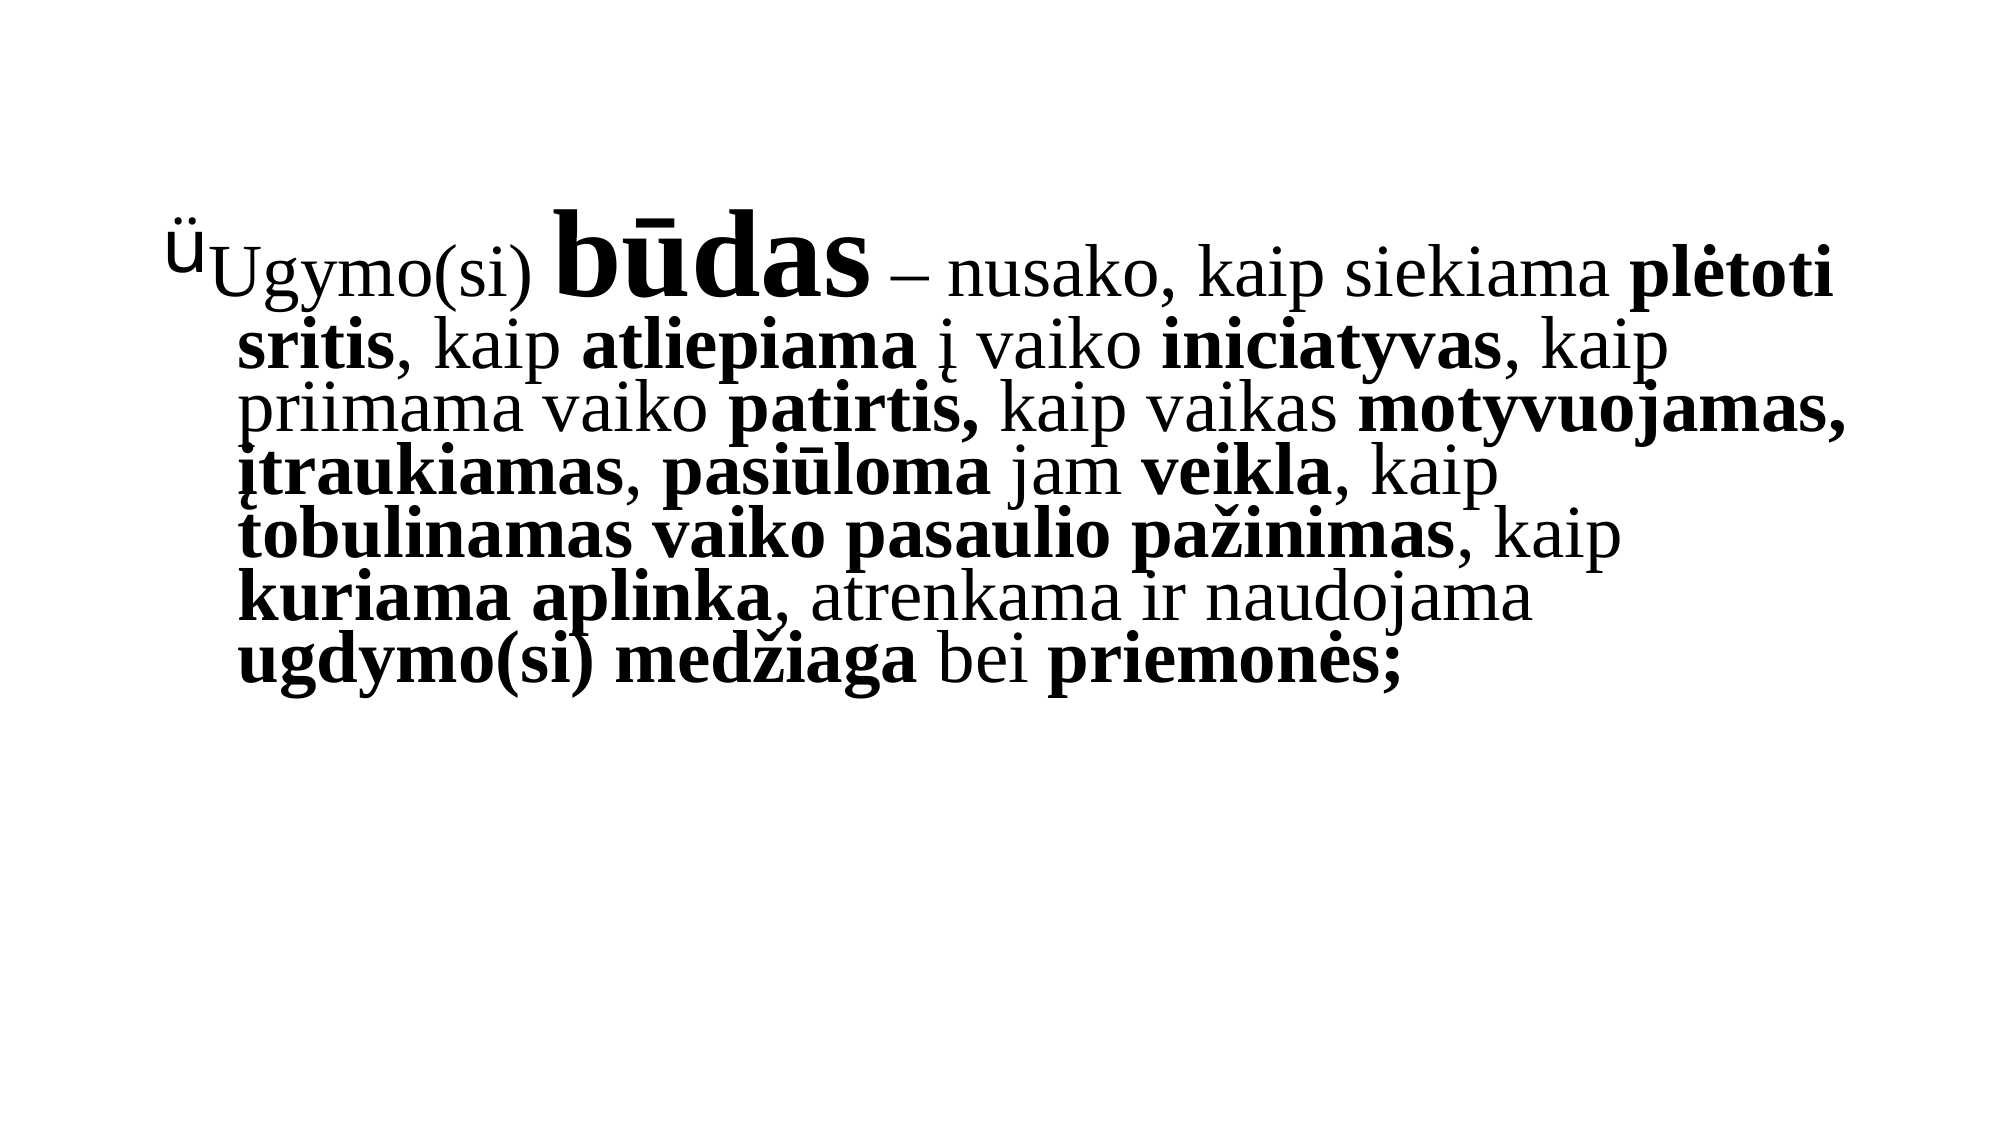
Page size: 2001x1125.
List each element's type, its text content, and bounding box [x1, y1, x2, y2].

list Ugymo(si) būdas – nusako, kaip siekiama plėtoti sritis, kaip atliepiama į vaiko iniciatyvas, kaip priimama vaiko patirtis, kaip vaikas motyvuojamas, įtraukiamas, pasiūloma jam veikla, kaip tobulinamas vaiko pasaulio pažinimas, kaip kuriama aplinka, atrenkama ir naudojama ugdymo(si) medžiaga bei priemonės; [147, 114, 1873, 829]
